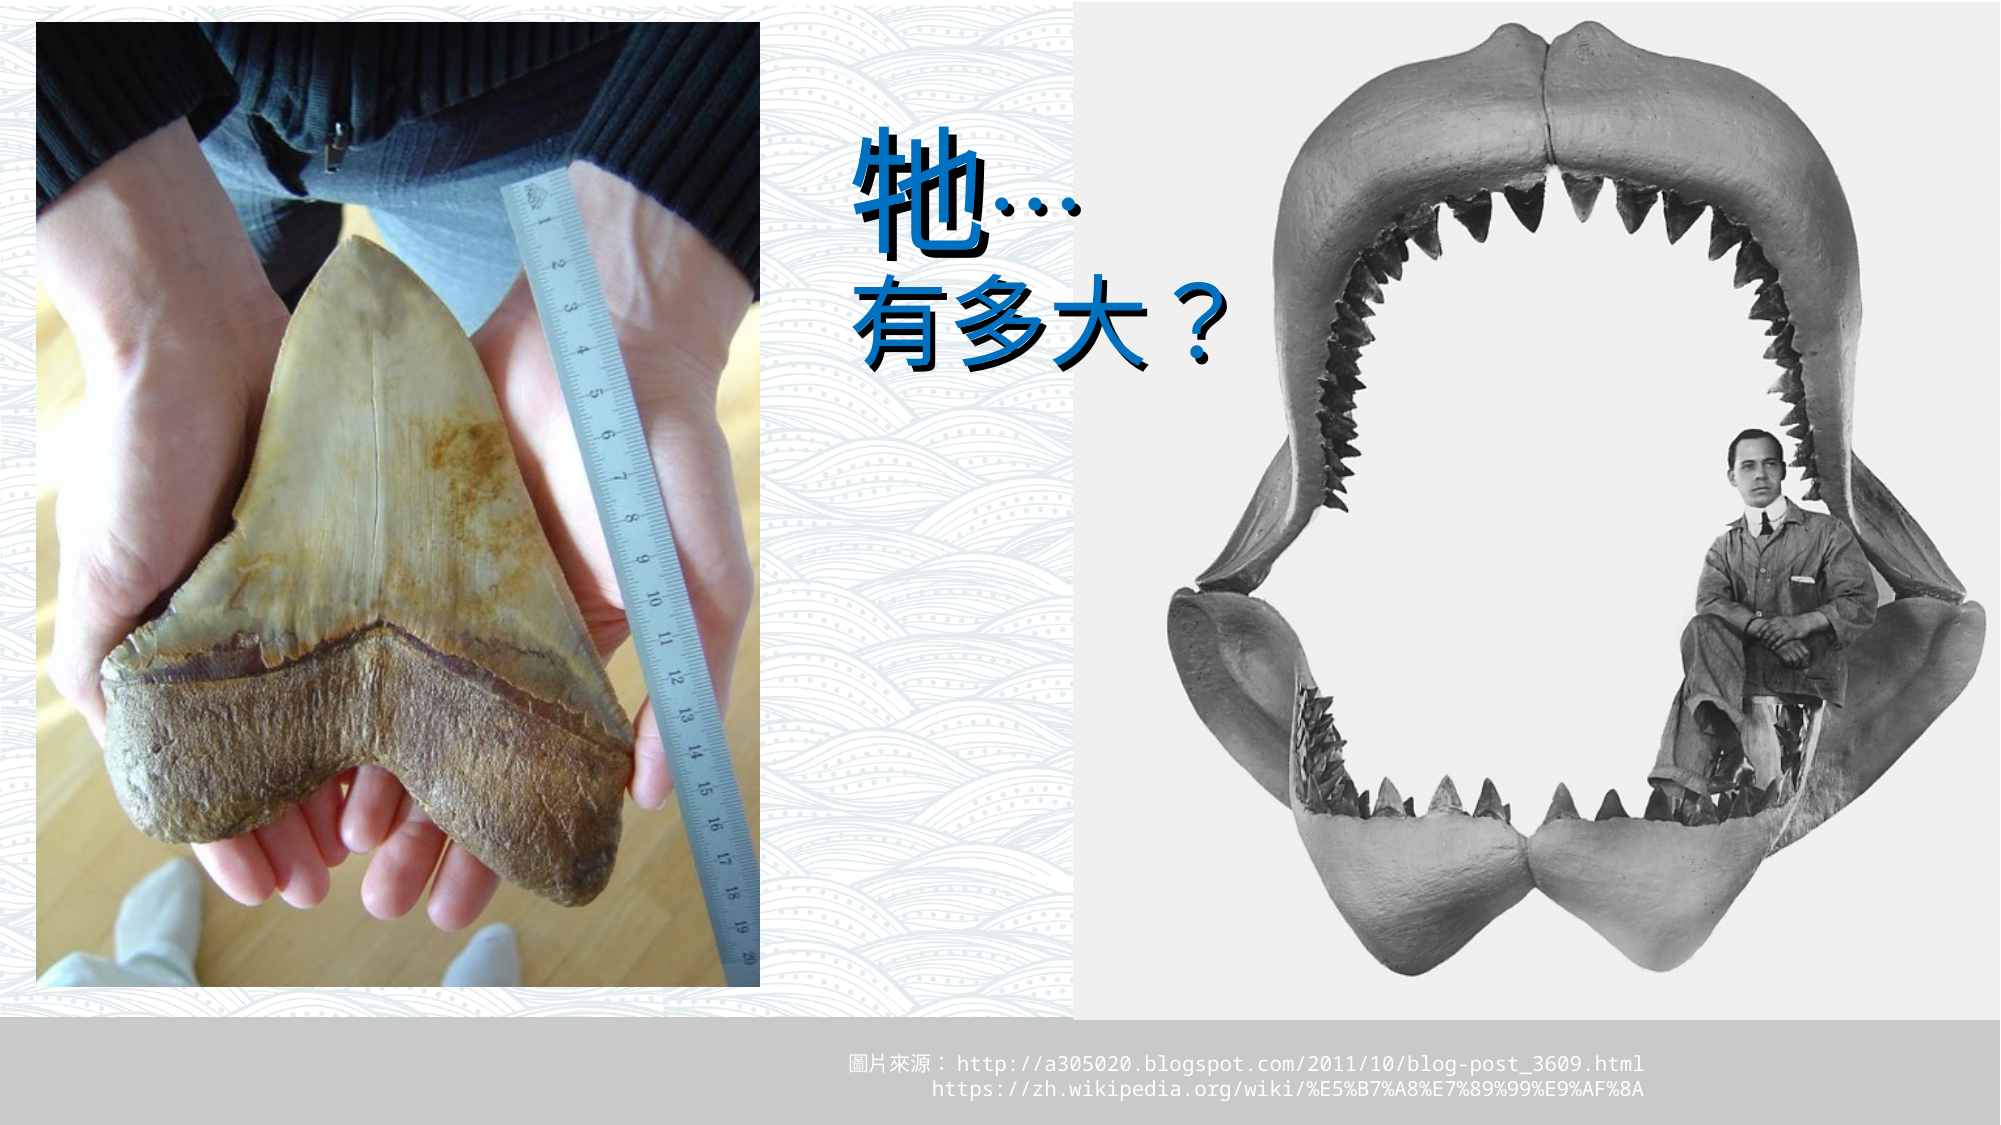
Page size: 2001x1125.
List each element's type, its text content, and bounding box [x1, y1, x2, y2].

text_box 牠… 有多大？ [833, 83, 1267, 388]
text_box 圖片來源：http://a305020.blogspot.com/2011/10/blog-post_3609.html https://zh.wikipedia.org/wiki/%E5%B7%A8%E7%89%99%E9%AF%8A [833, 1043, 1968, 1109]
picture [36, 22, 760, 987]
picture [1073, 2, 2000, 1021]
